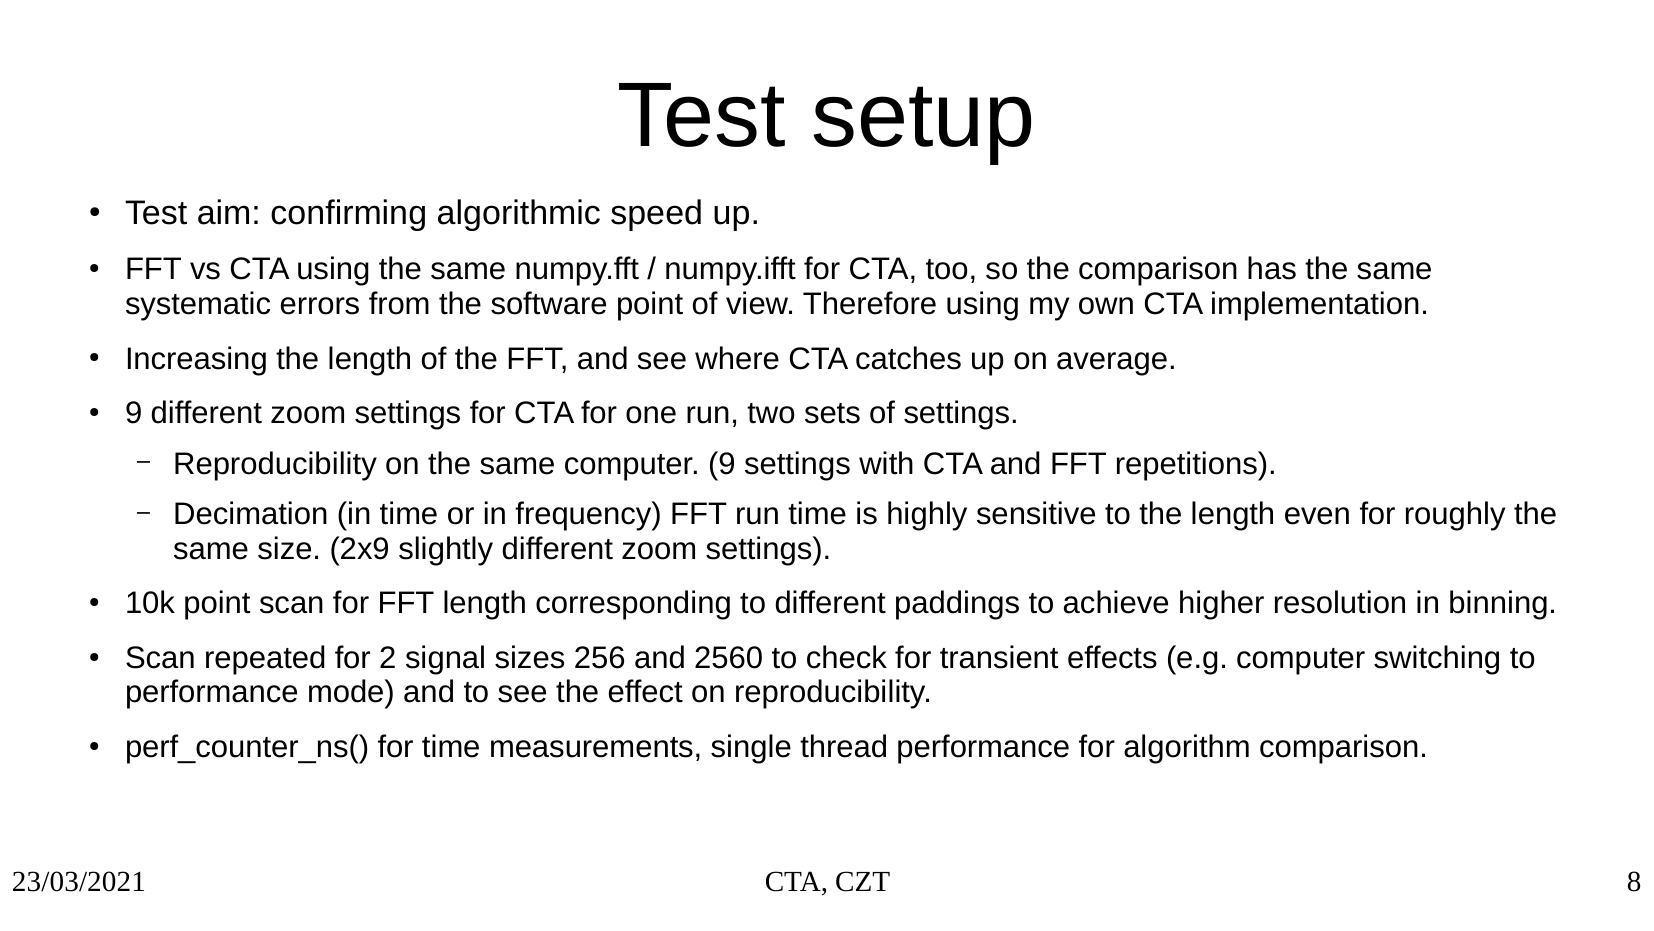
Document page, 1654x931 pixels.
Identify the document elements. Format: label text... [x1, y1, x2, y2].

list Test aim: confirming algorithmic speed up. FFT vs CTA using the same numpy.fft / numpy.ifft for CTA, too, so the comparison has the same systematic errors from the software point of view. Therefore using my own CTA implementation. Increasing the length of the FFT, and see where CTA catches up on average. 9 different zoom settings for CTA for one run, two sets of settings. Reproducibility on the same computer. (9 settings with CTA and FFT repetitions). Decimation (in time or in frequency) FFT run time is highly sensitive to the length even for roughly the same size. (2x9 slightly different zoom settings). 10k point scan for FFT length corresponding to different paddings to achieve higher resolution in binning. Scan repeated for 2 signal sizes 256 and 2560 to check for transient effects (e.g. computer switching to performance mode) and to see the effect on reproducibility. perf_counter_ns() for time measurements, single thread performance for algorithm comparison. [76, 193, 1565, 802]
title Test setup [82, 37, 1571, 193]
